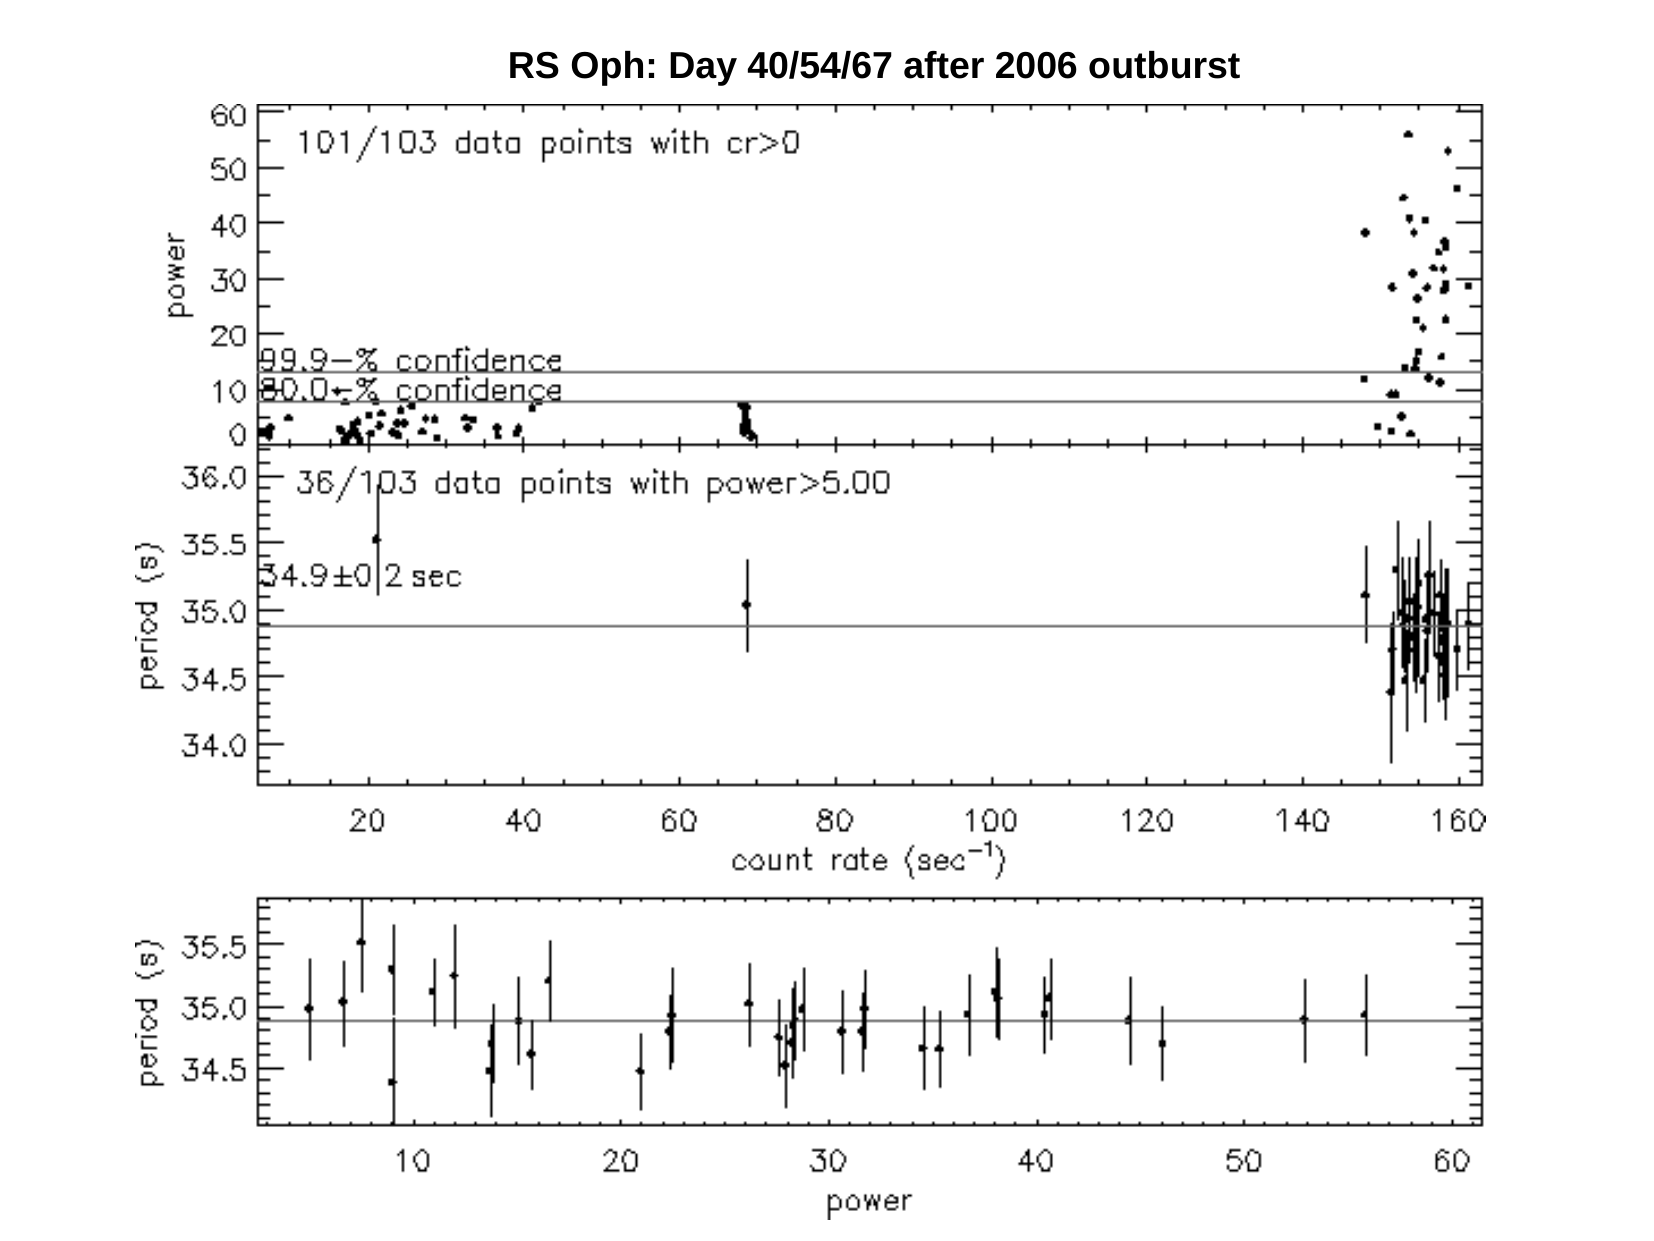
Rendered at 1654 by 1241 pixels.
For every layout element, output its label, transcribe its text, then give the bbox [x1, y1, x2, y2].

picture [135, 104, 1486, 1220]
text_box RS Oph: Day 40/54/67 after 2006 outburst [493, 37, 1256, 95]
